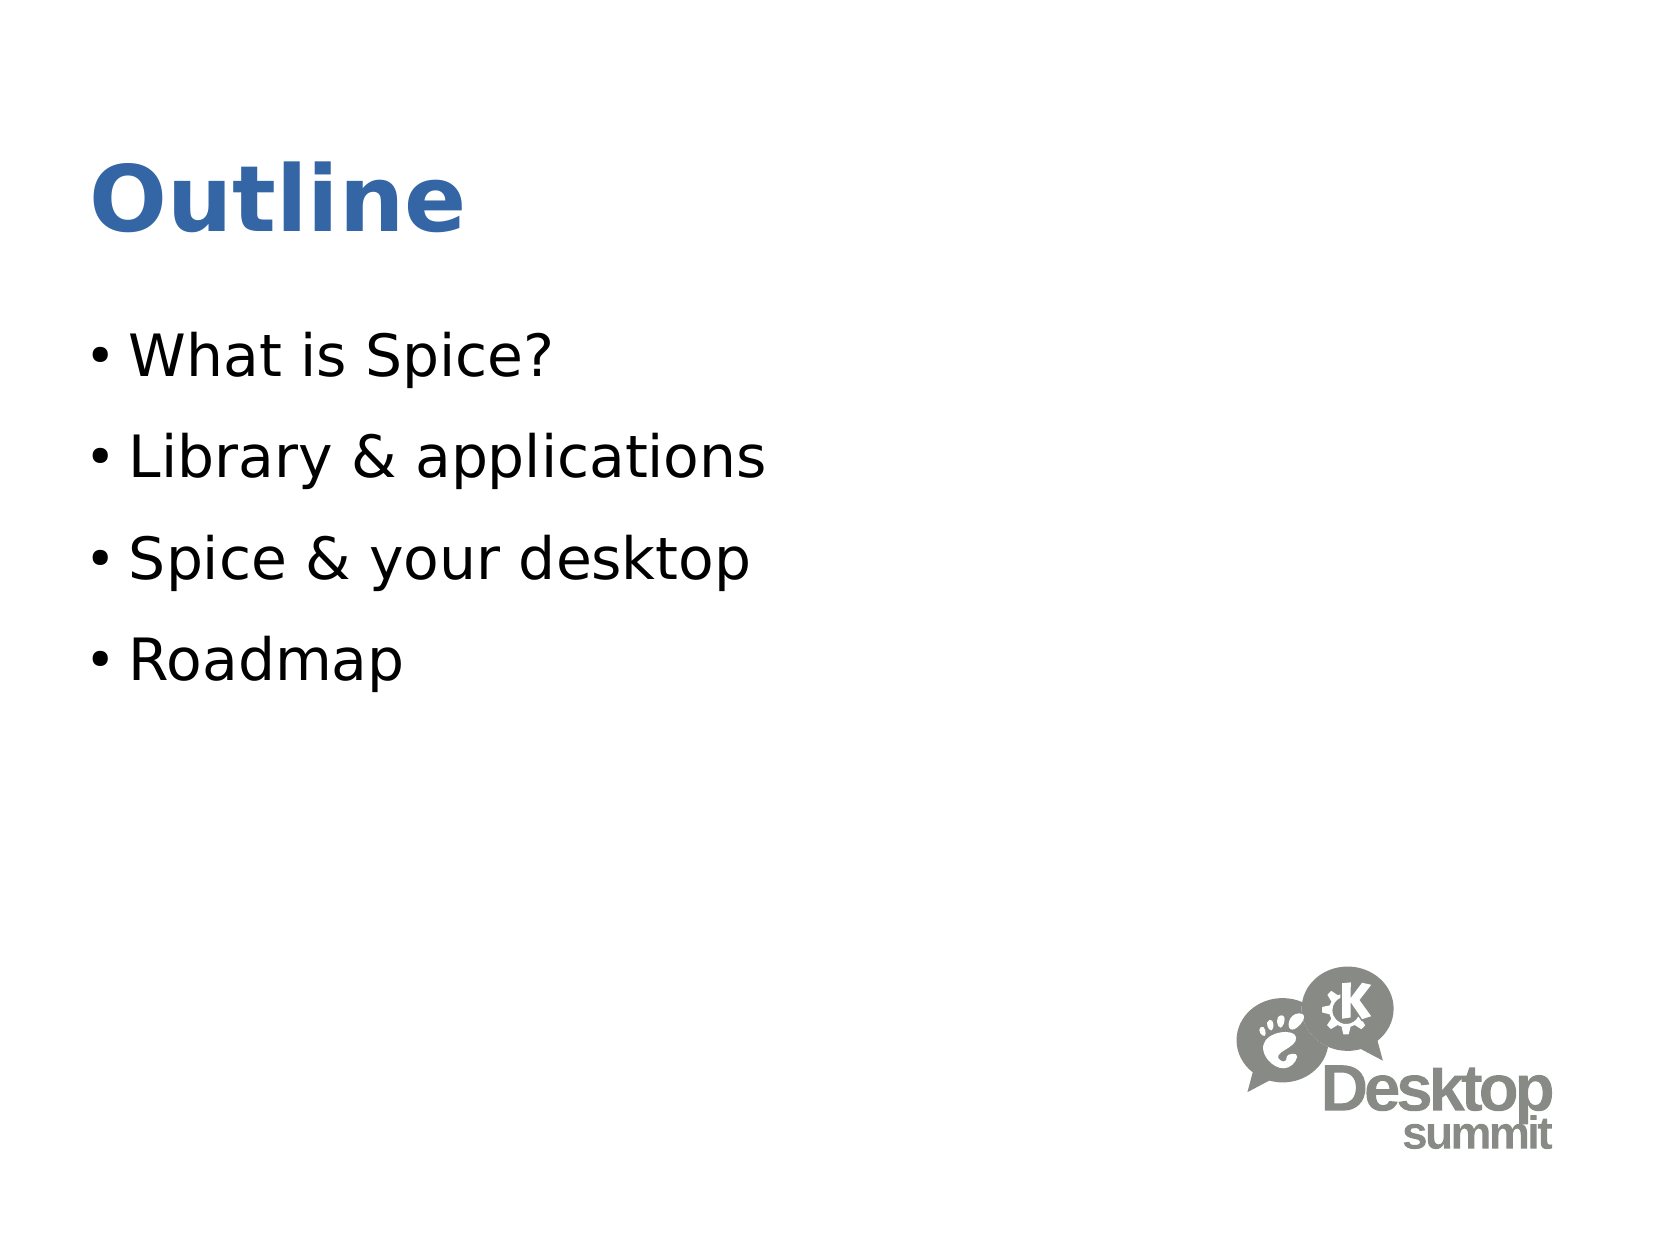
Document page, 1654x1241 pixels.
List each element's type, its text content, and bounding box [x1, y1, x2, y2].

text_box What is Spice? Library & applications Spice & your desktop Roadmap [75, 280, 1576, 1051]
picture [1195, 887, 1613, 1201]
text_box Outline [75, 139, 1576, 280]
